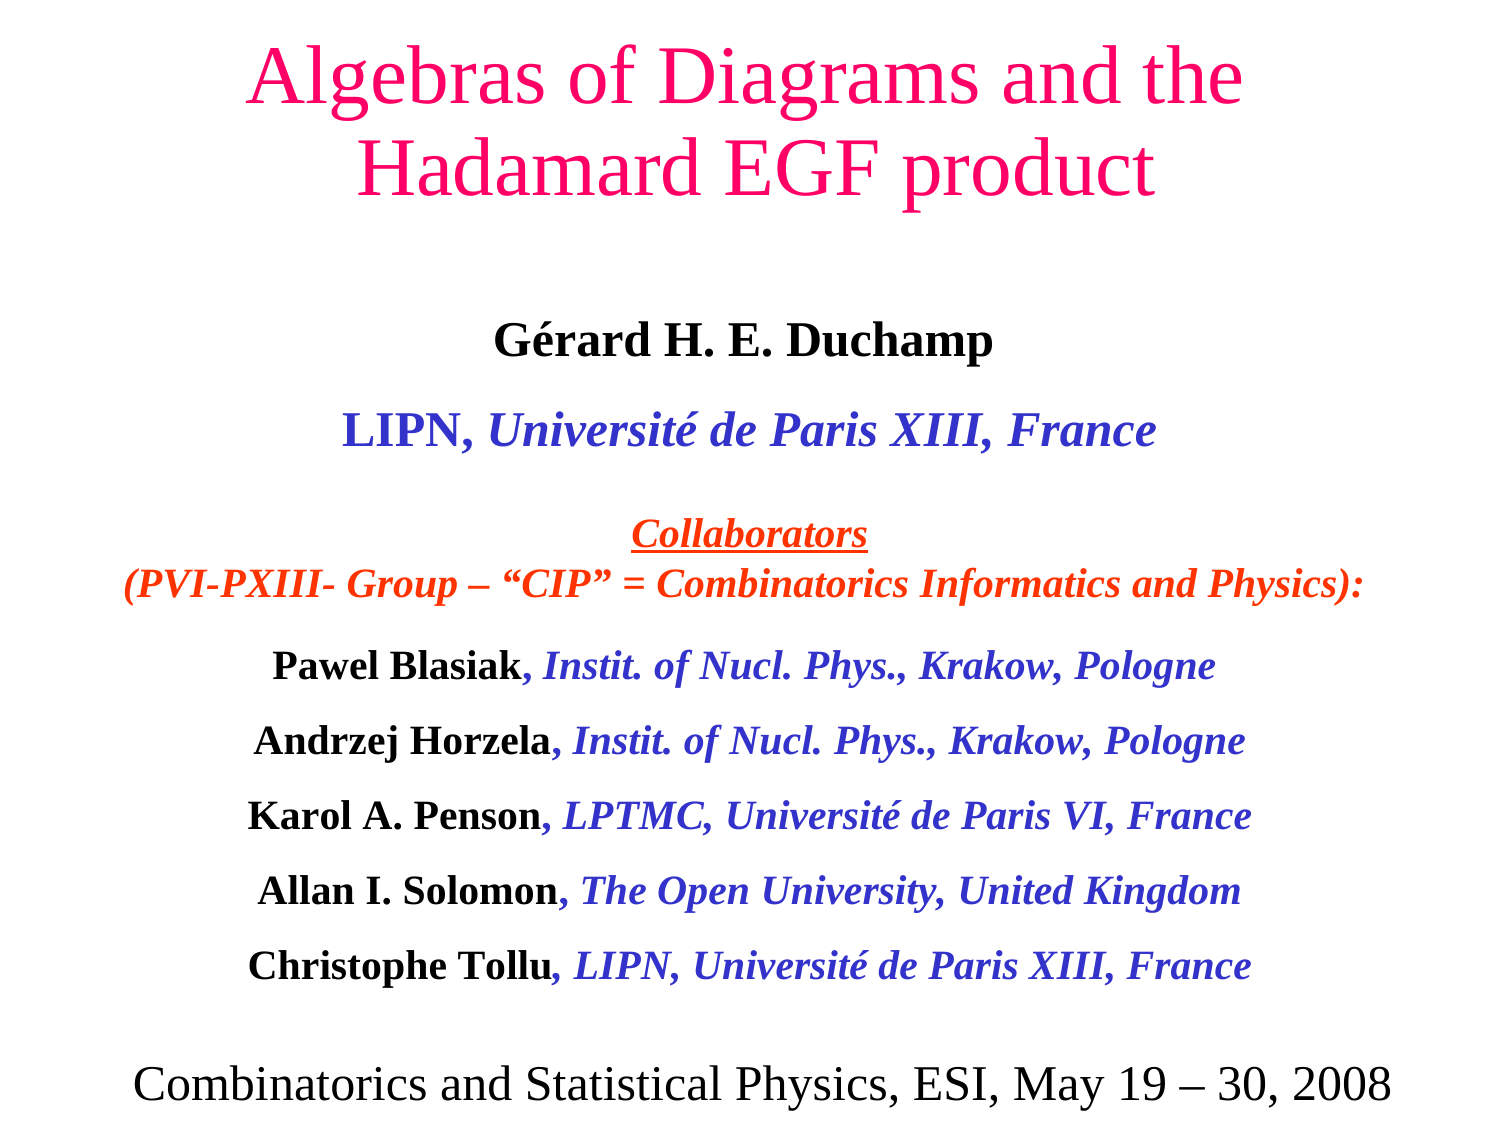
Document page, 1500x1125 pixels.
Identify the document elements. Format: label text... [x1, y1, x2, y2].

title Algebras of Diagrams and the Hadamard EGF product [37, 2, 1476, 241]
text_box Combinatorics and Statistical Physics, ESI, May 19 – 30, 2008 [118, 1033, 1408, 1118]
text_box Gérard H. E. Duchamp LIPN, Université de Paris XIII, France Collaborators (PVI-PXIII- Group – “CIP” = Combinatorics Informatics and Physics): Pawel Blasiak, Instit. of Nucl. Phys., Krakow, Pologne Andrzej Horzela, Instit. of Nucl. Phys., Krakow, Pologne Karol A. Penson, LPTMC, Université de Paris VI, France Allan I. Solomon, The Open University, United Kingdom Christophe Tollu, LIPN, Université de Paris XIII, France [108, 268, 1392, 996]
